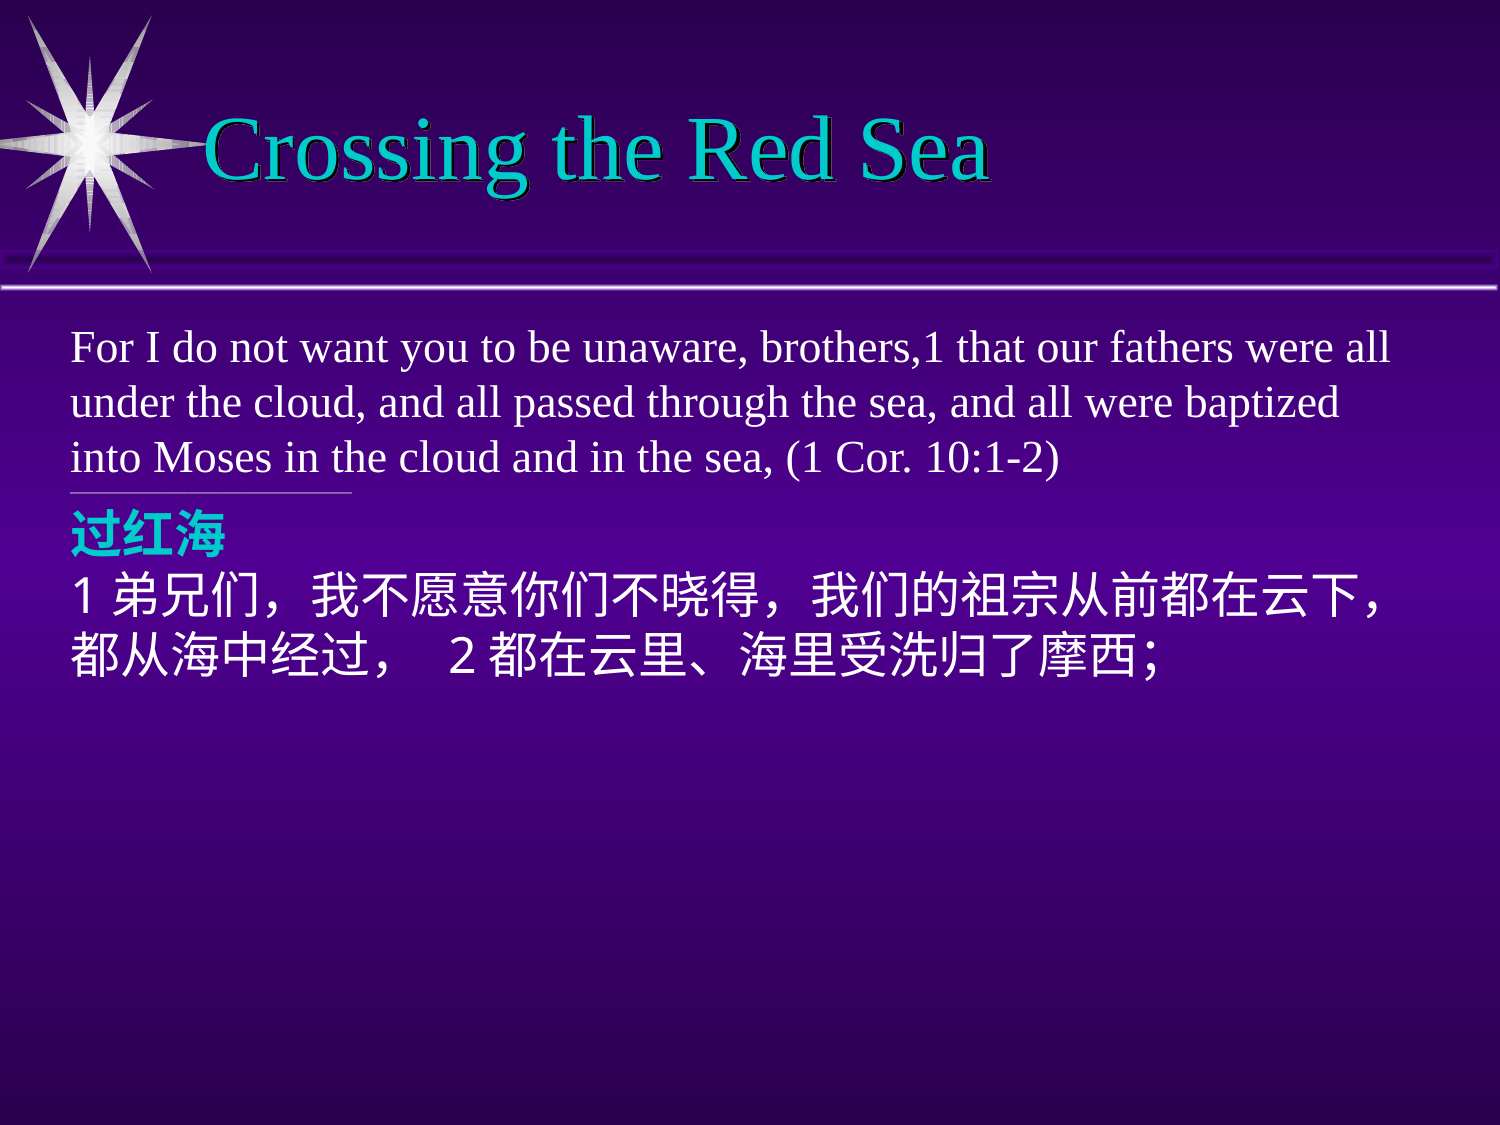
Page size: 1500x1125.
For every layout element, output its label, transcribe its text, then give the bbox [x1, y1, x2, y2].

text_box For I do not want you to be unaware, brothers,1 that our fathers were all under the cloud, and all passed through the sea, and all were baptized into Moses in the cloud and in the sea, (1 Cor. 10:1-2) ──────────────────────── 过红海 1弟兄们，我不愿意你们不晓得，我们的祖宗从前都在云下，都从海中经过， 2都在云里、海里受洗归了摩西； [55, 309, 1418, 1103]
title Crossing the Red Sea [187, 56, 1463, 244]
